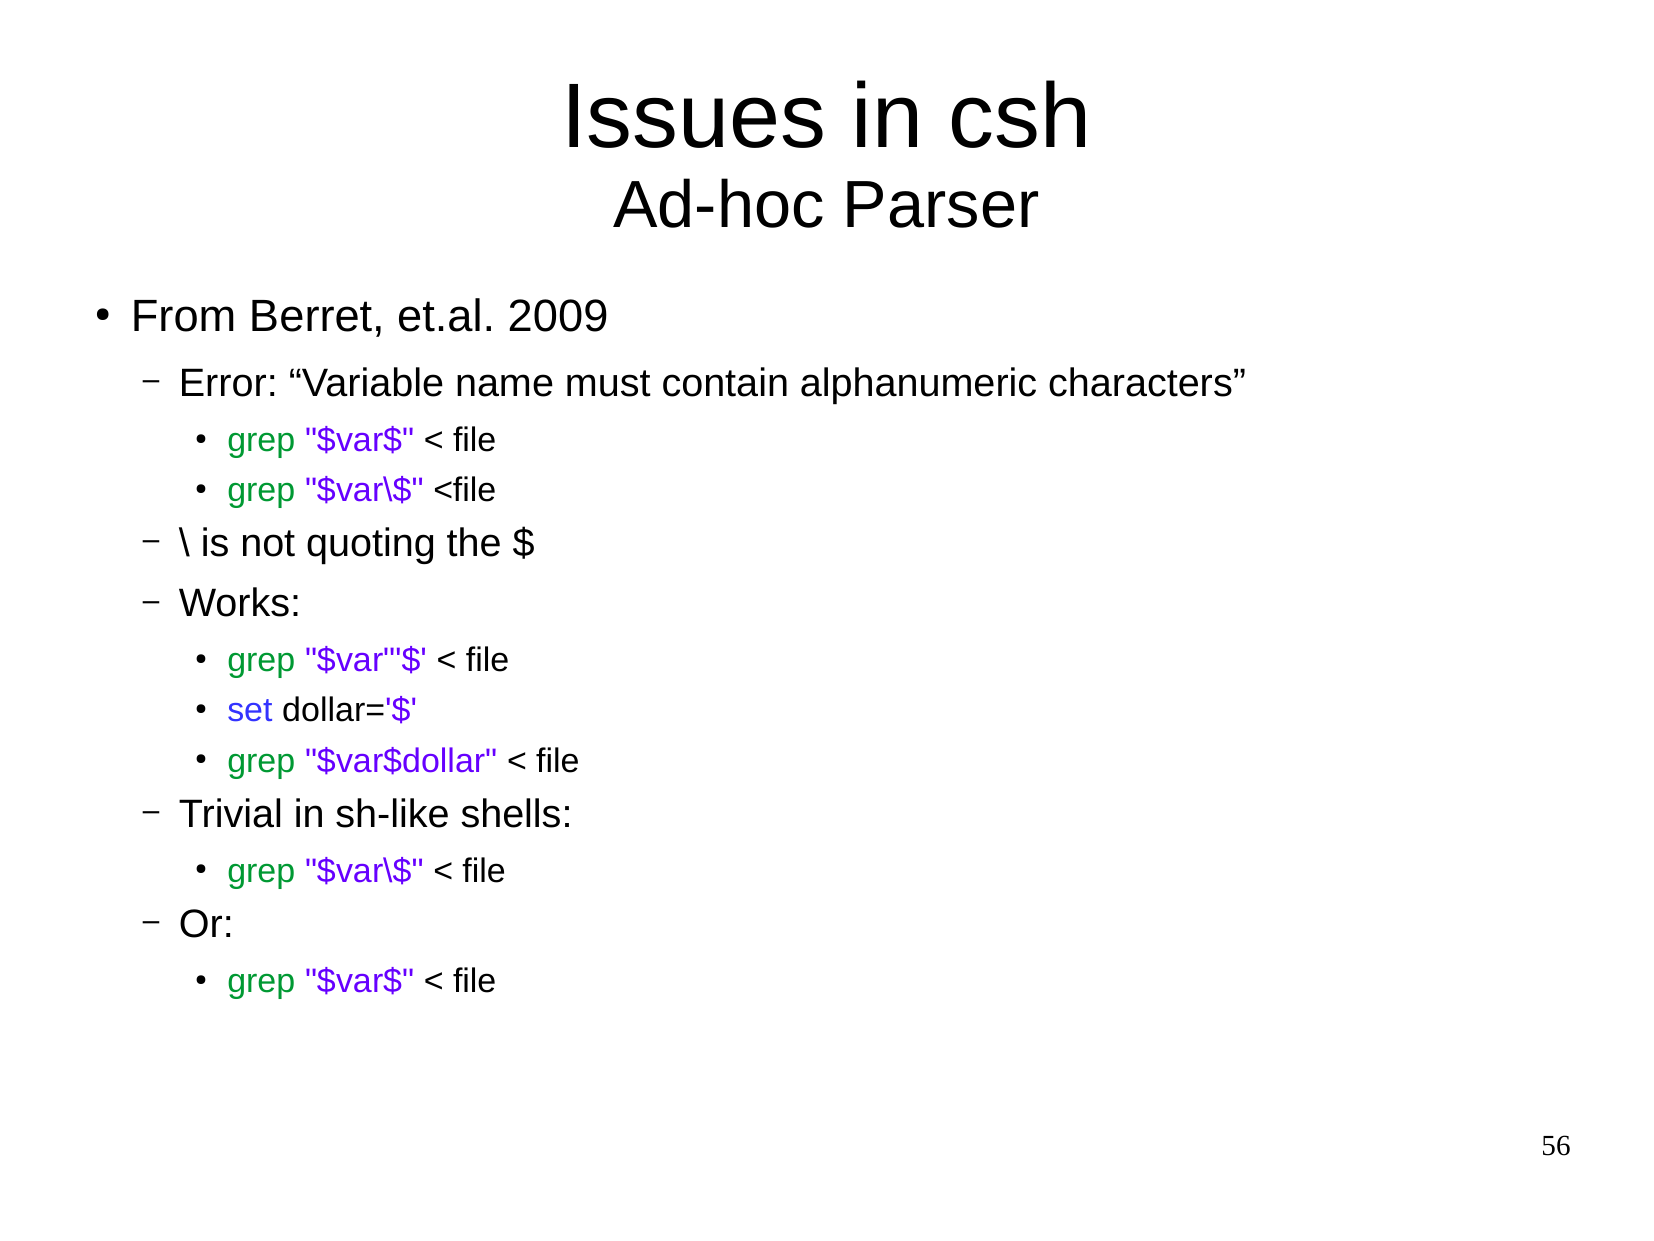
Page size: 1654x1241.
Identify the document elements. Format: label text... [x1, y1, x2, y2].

title Issues in csh Ad-hoc Parser [82, 49, 1571, 257]
list From Berret, et.al. 2009 Error: “Variable name must contain alphanumeric characters” grep "$var$" < file grep "$var\$" <file \ is not quoting the $ Works: grep "$var"'$' < file set dollar='$' grep "$var$dollar" < file Trivial in sh-like shells: grep "$var\$" < file Or: grep "$var$" < file [82, 290, 1571, 1010]
